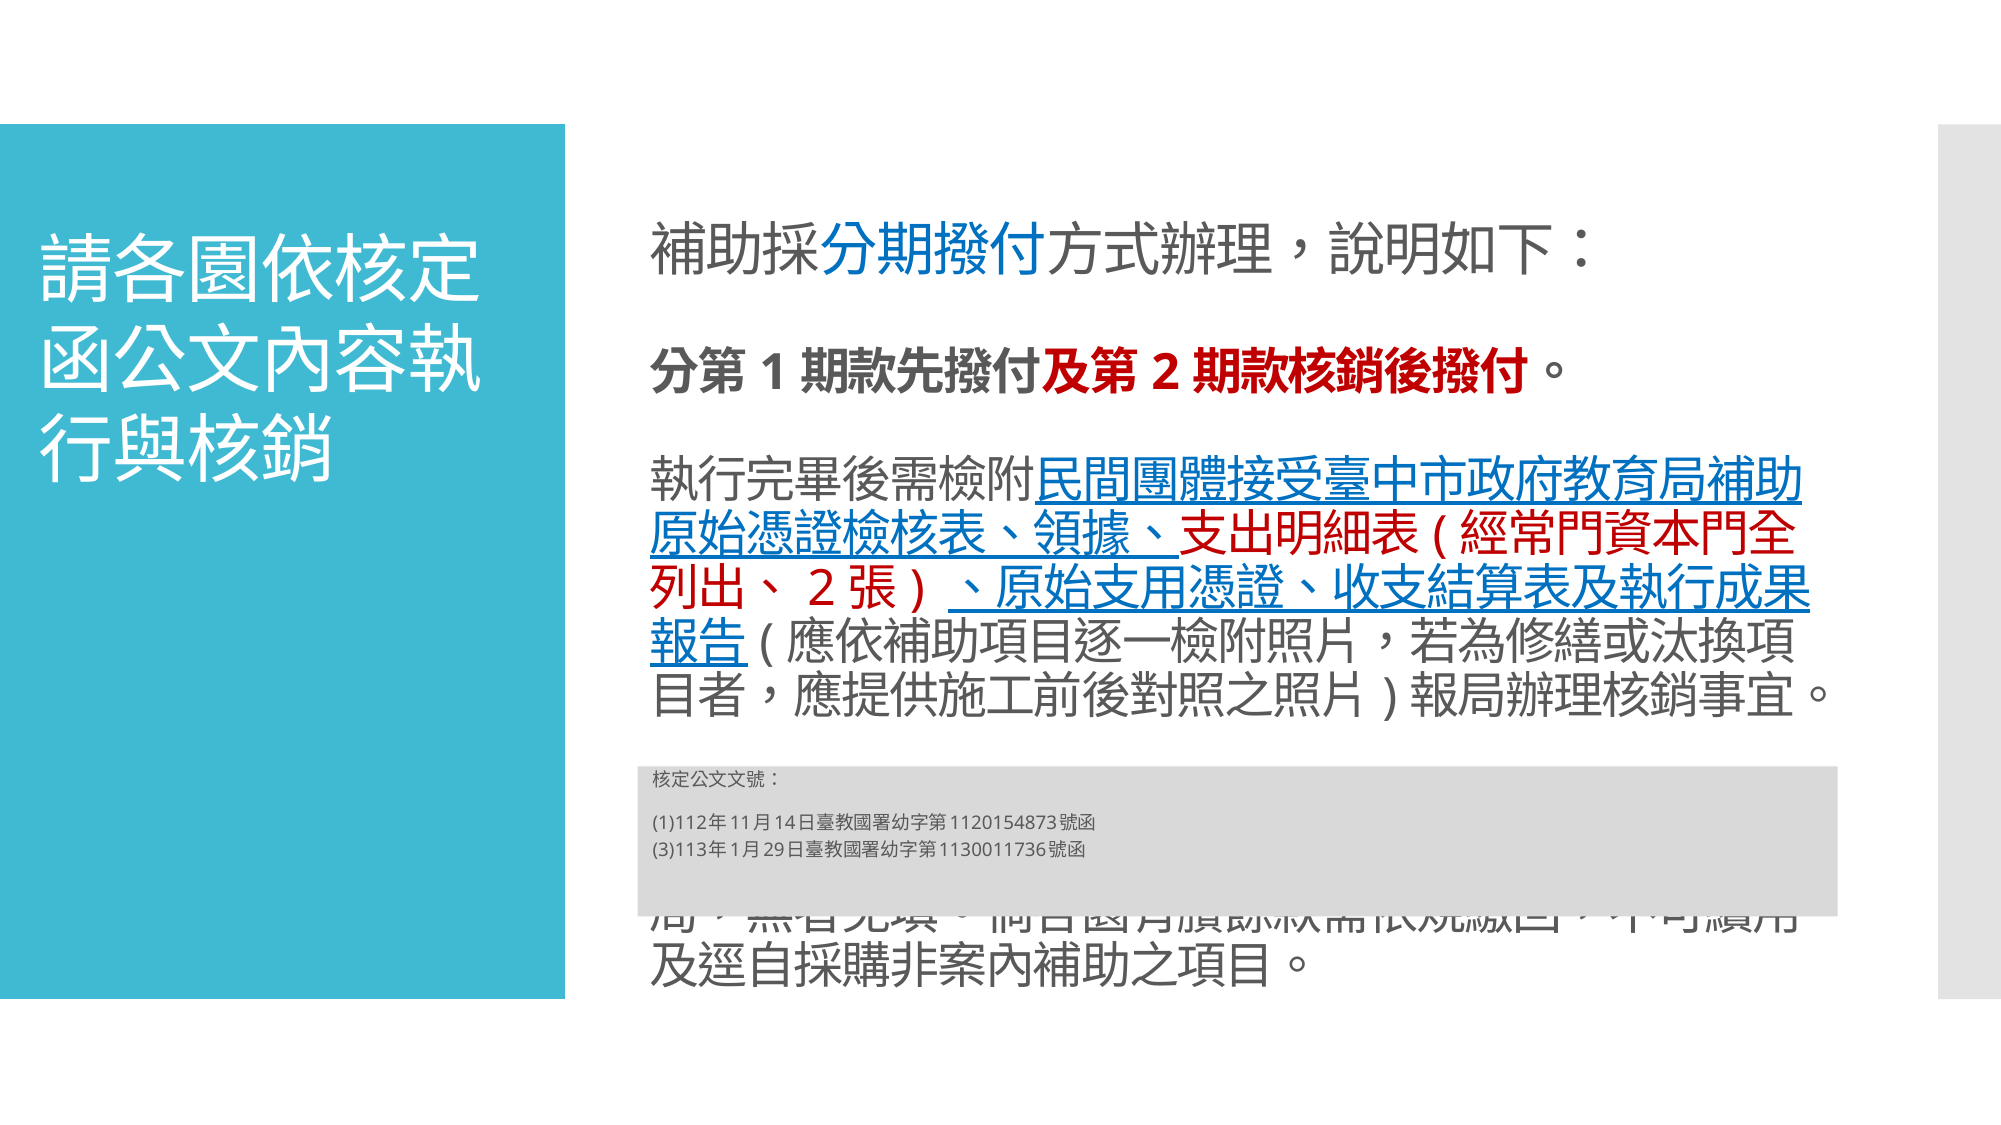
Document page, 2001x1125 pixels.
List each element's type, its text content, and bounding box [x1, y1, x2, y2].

text_box 請各園依核定函公文內容執行與核銷 [24, 214, 526, 499]
list 核定公文文號： (1)112年11月14日臺教國署幼字第1120154873號函 (3)113年1月29日臺教國署幼字第1130011736號函 [637, 766, 1838, 917]
title 補助採分期撥付方式辦理，說明如下： 分第1期款先撥付及第2期款核銷後撥付。 執行完畢後需檢附民間團體接受臺中市政府教育局補助原始憑證檢核表、領據、支出明細表(經常門資本門全列出、2張) 、原始支用憑證、收支結算表及執行成果報告(應依補助項目逐一檢附照片，若為修繕或汰換項目者，應提供施工前後對照之照片)報局辦理核銷事宜。 如各園有自籌款部分請填寫「支出機關分攤表」一併送局，無者免填。倘各園有賸餘款需依規繳回，不可續用及逕自採購非案內補助之項目。 [634, 213, 1835, 747]
